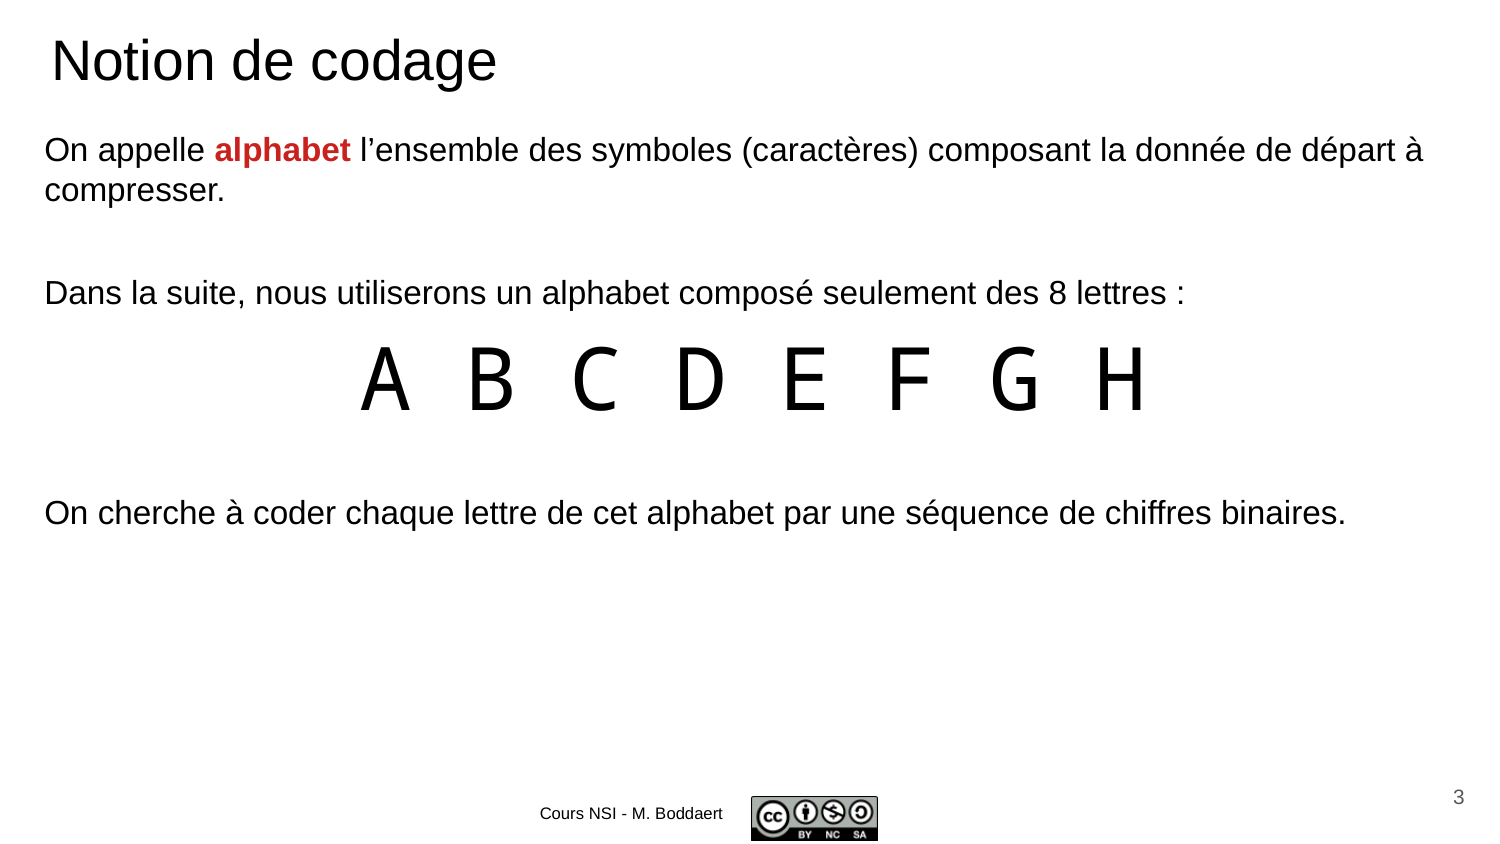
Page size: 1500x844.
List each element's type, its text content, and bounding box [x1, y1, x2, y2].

text_box On appelle alphabet l’ensemble des symboles (caractères) composant la donnée de départ à compresser. Dans la suite, nous utiliserons un alphabet composé seulement des 8 lettres : A B C D E F G H On cherche à coder chaque lettre de cet alphabet par une séquence de chiffres binaires. [29, 120, 1477, 502]
title Notion de codage [51, 13, 1449, 108]
slide_number <numéro> [1389, 764, 1480, 830]
picture [751, 796, 878, 841]
